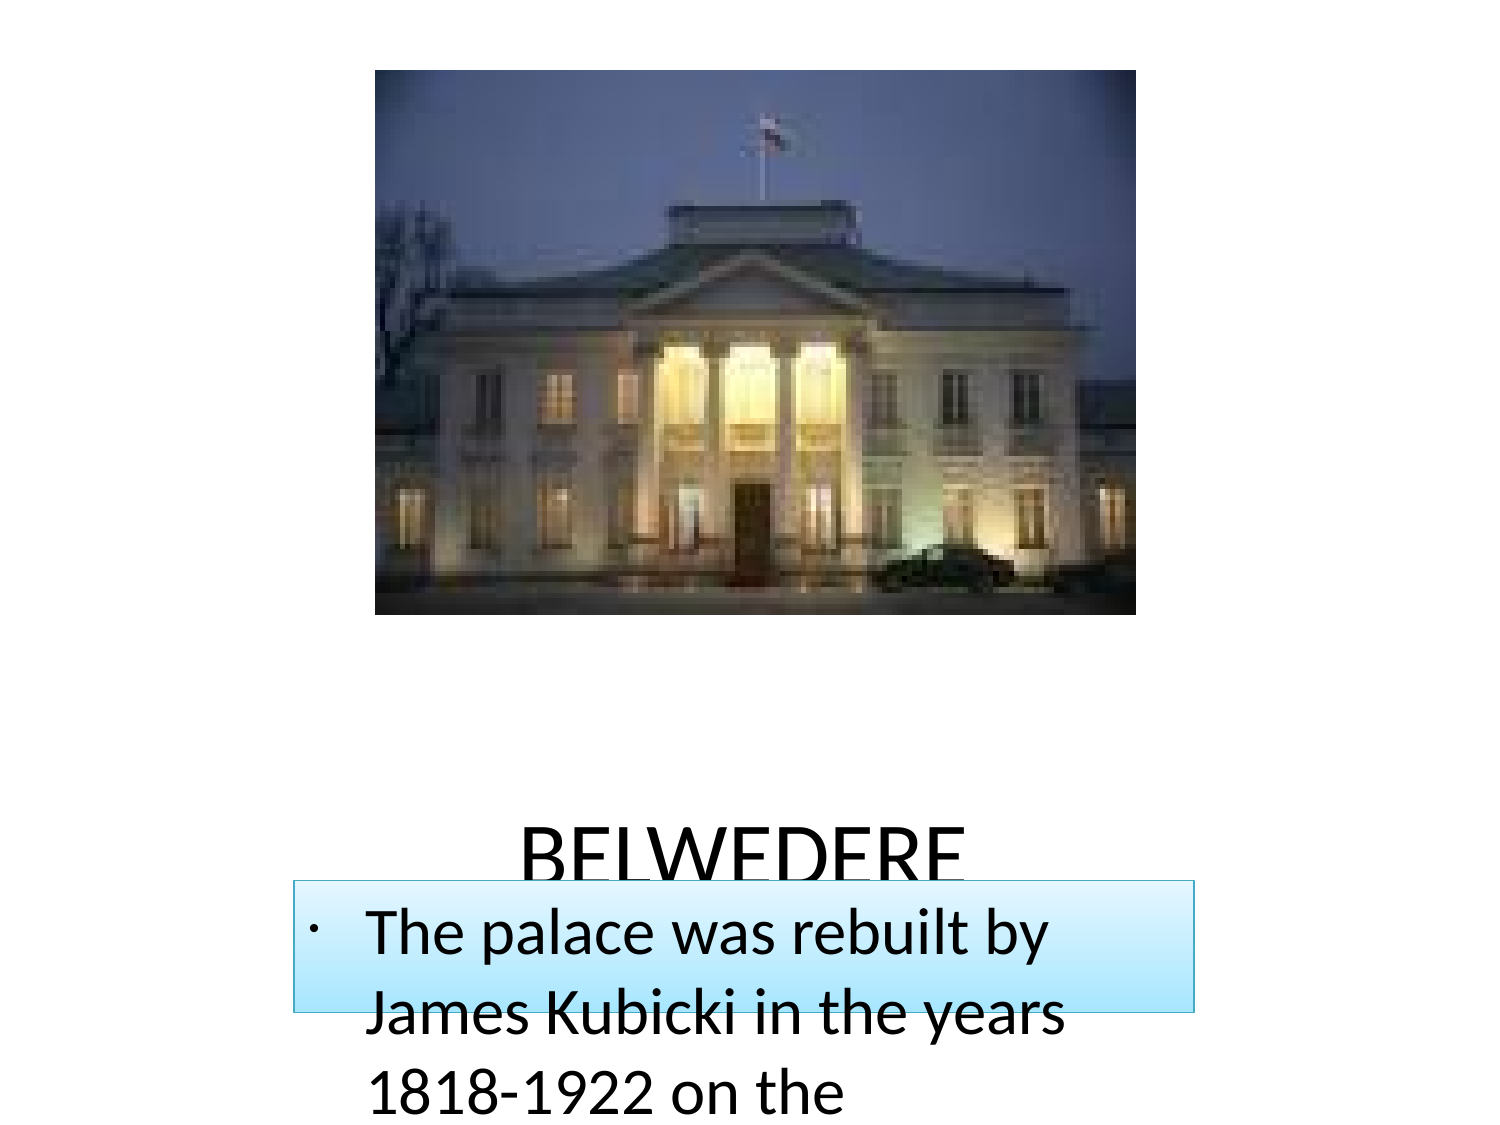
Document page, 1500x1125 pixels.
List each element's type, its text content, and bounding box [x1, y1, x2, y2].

picture [375, 70, 1136, 615]
title BELWEDERE [294, 787, 1194, 880]
list The palace was rebuilt by James Kubicki in the years 1818-1922 on the seventeenth-century. Play on important role in the night it is November.Now it is the seat presidents [294, 880, 1194, 1013]
